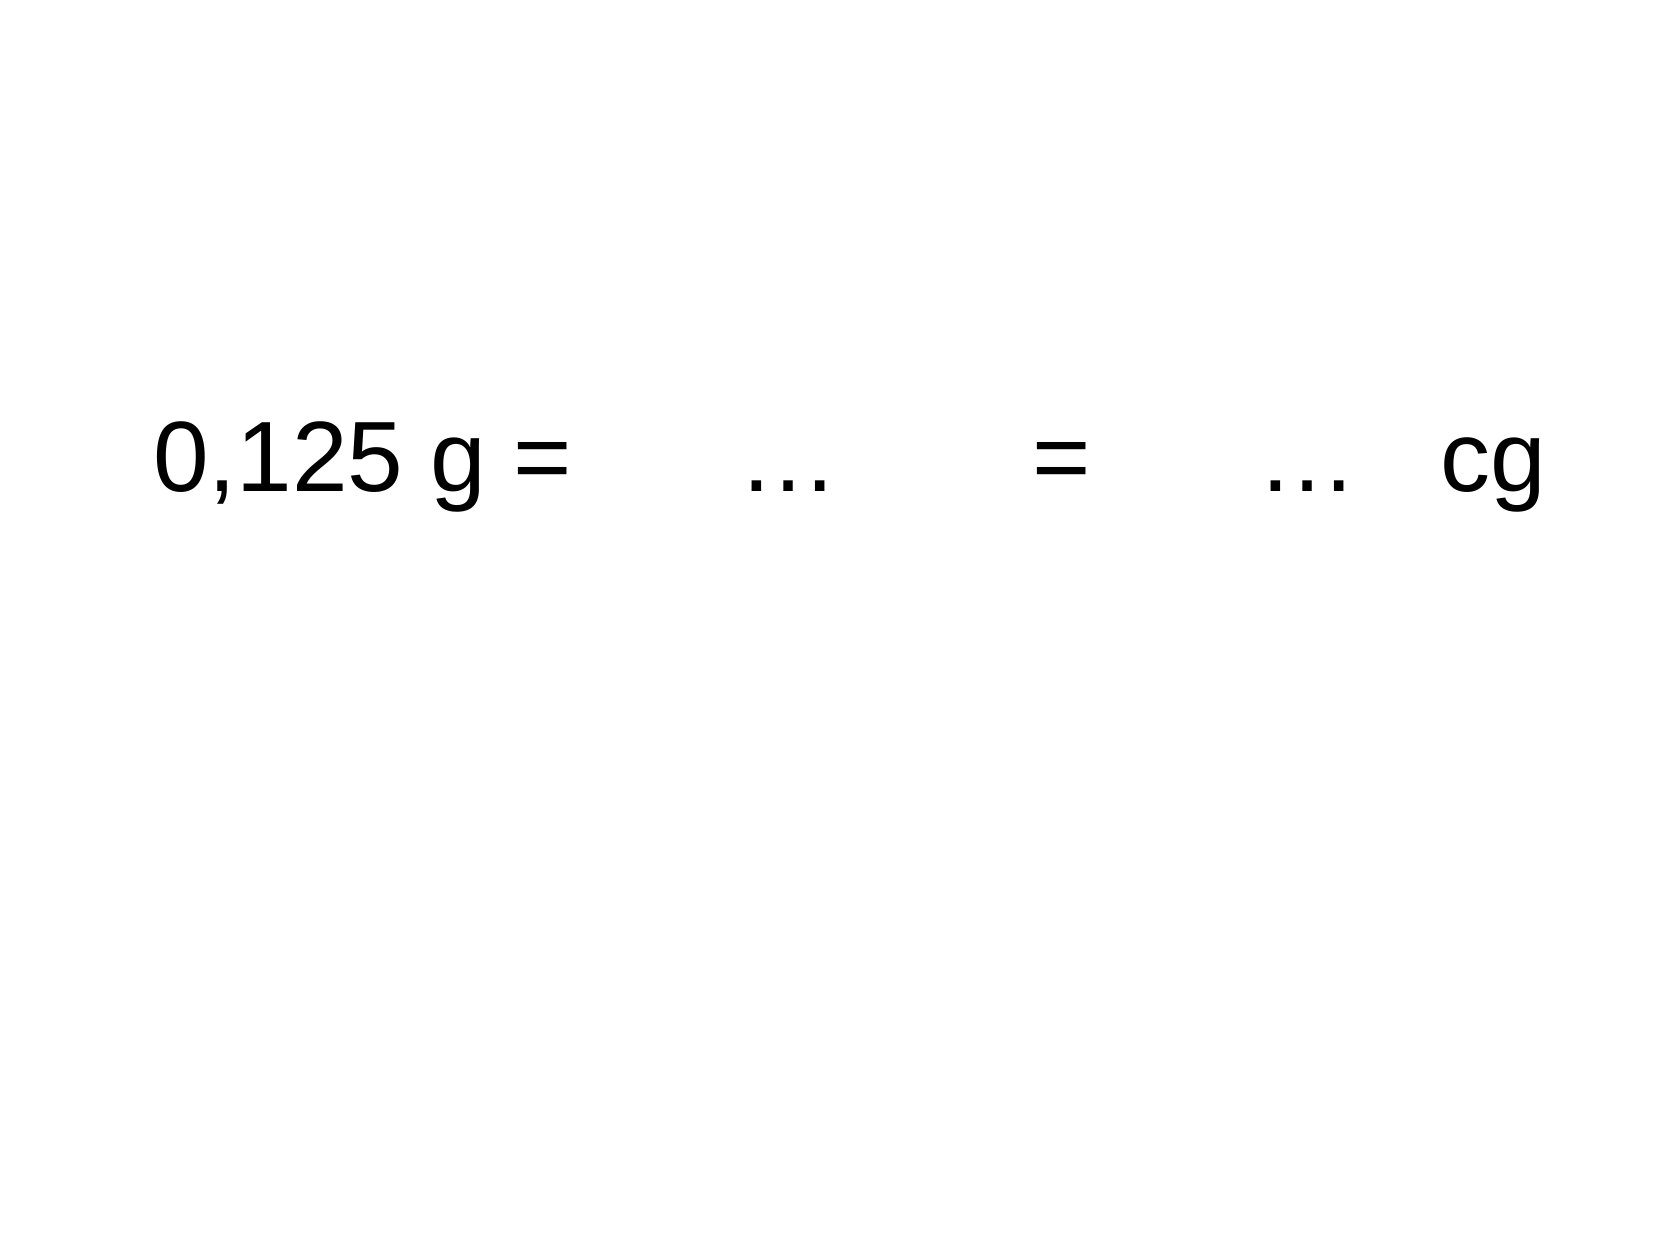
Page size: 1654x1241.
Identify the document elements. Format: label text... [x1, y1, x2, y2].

subtitle 0,125 g = … = … cg [106, 47, 1595, 866]
